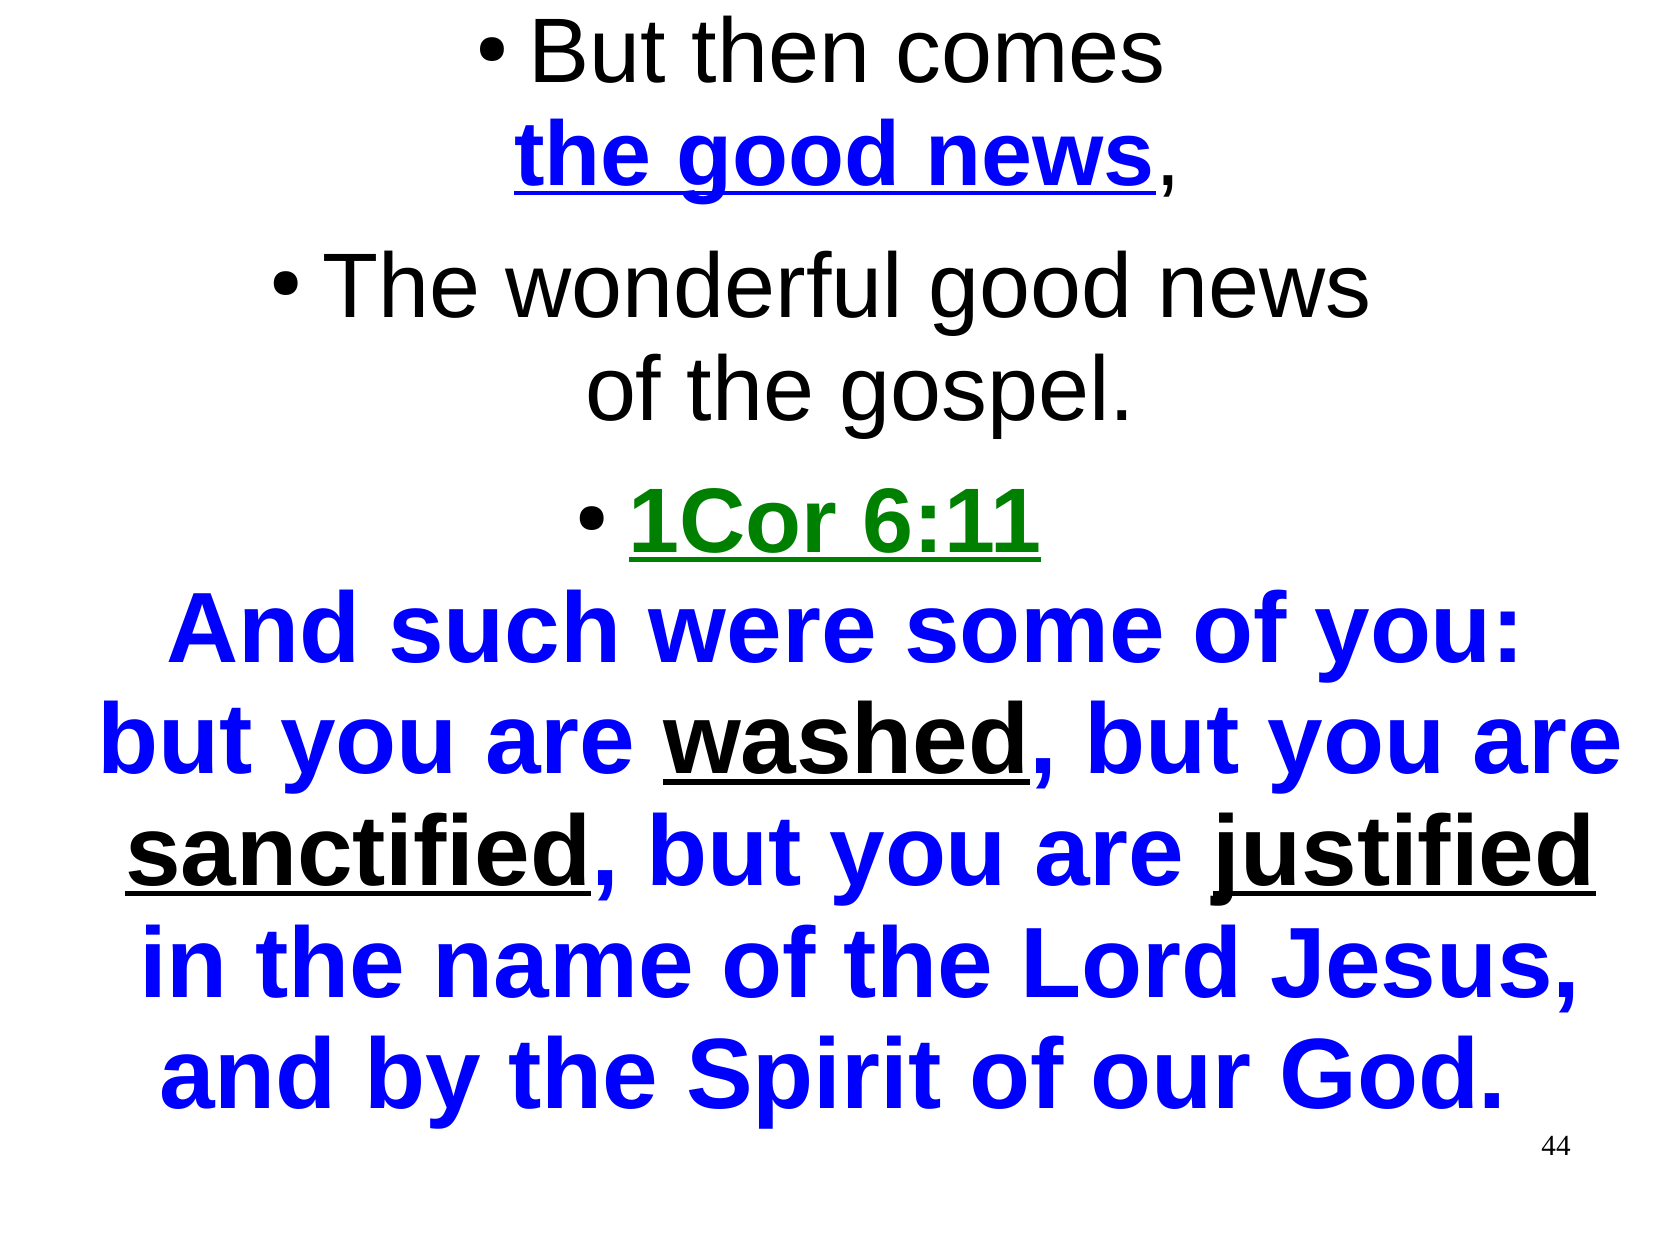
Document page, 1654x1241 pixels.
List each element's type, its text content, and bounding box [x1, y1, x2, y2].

list But then comes the good news, The wonderful good news of the gospel. 1Cor 6:11 And such were some of you: but you are washed, but you are sanctified, but you are justified in the name of the Lord Jesus, and by the Spirit of our God. [0, 0, 1651, 1238]
